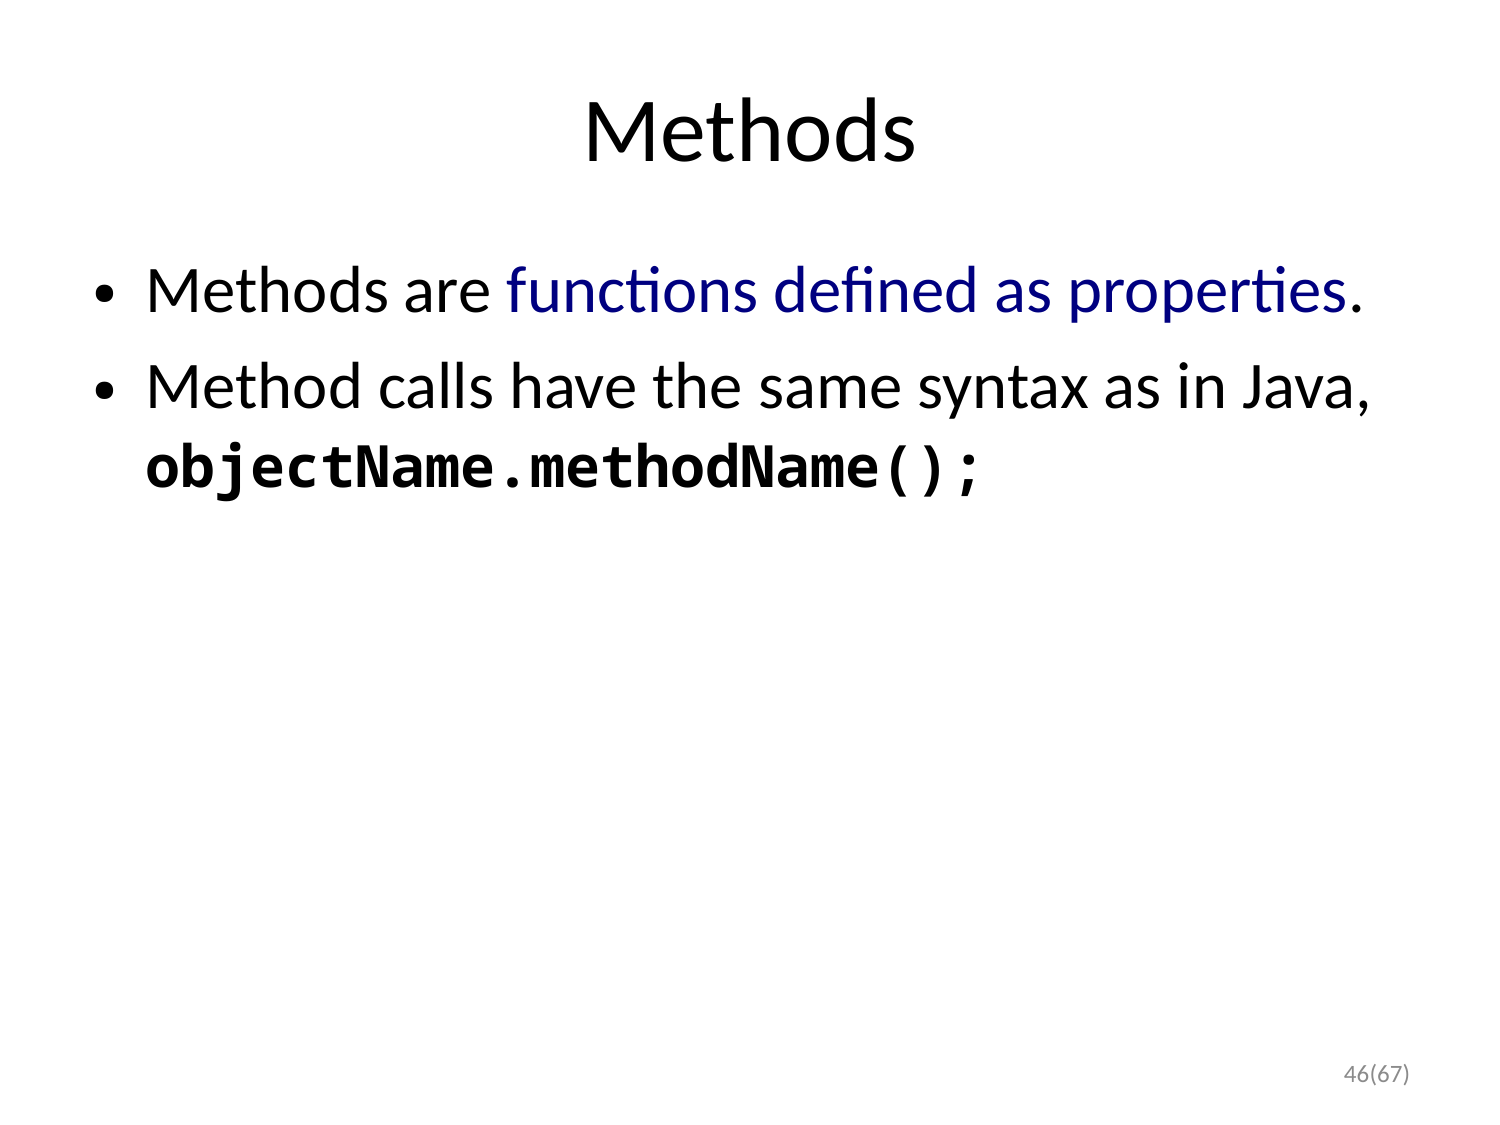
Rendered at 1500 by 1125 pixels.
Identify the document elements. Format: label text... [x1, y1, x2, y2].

title Methods [75, 45, 1425, 233]
list Methods are functions defined as properties. Method calls have the same syntax as in Java, objectName.methodName(); [75, 262, 1425, 1005]
